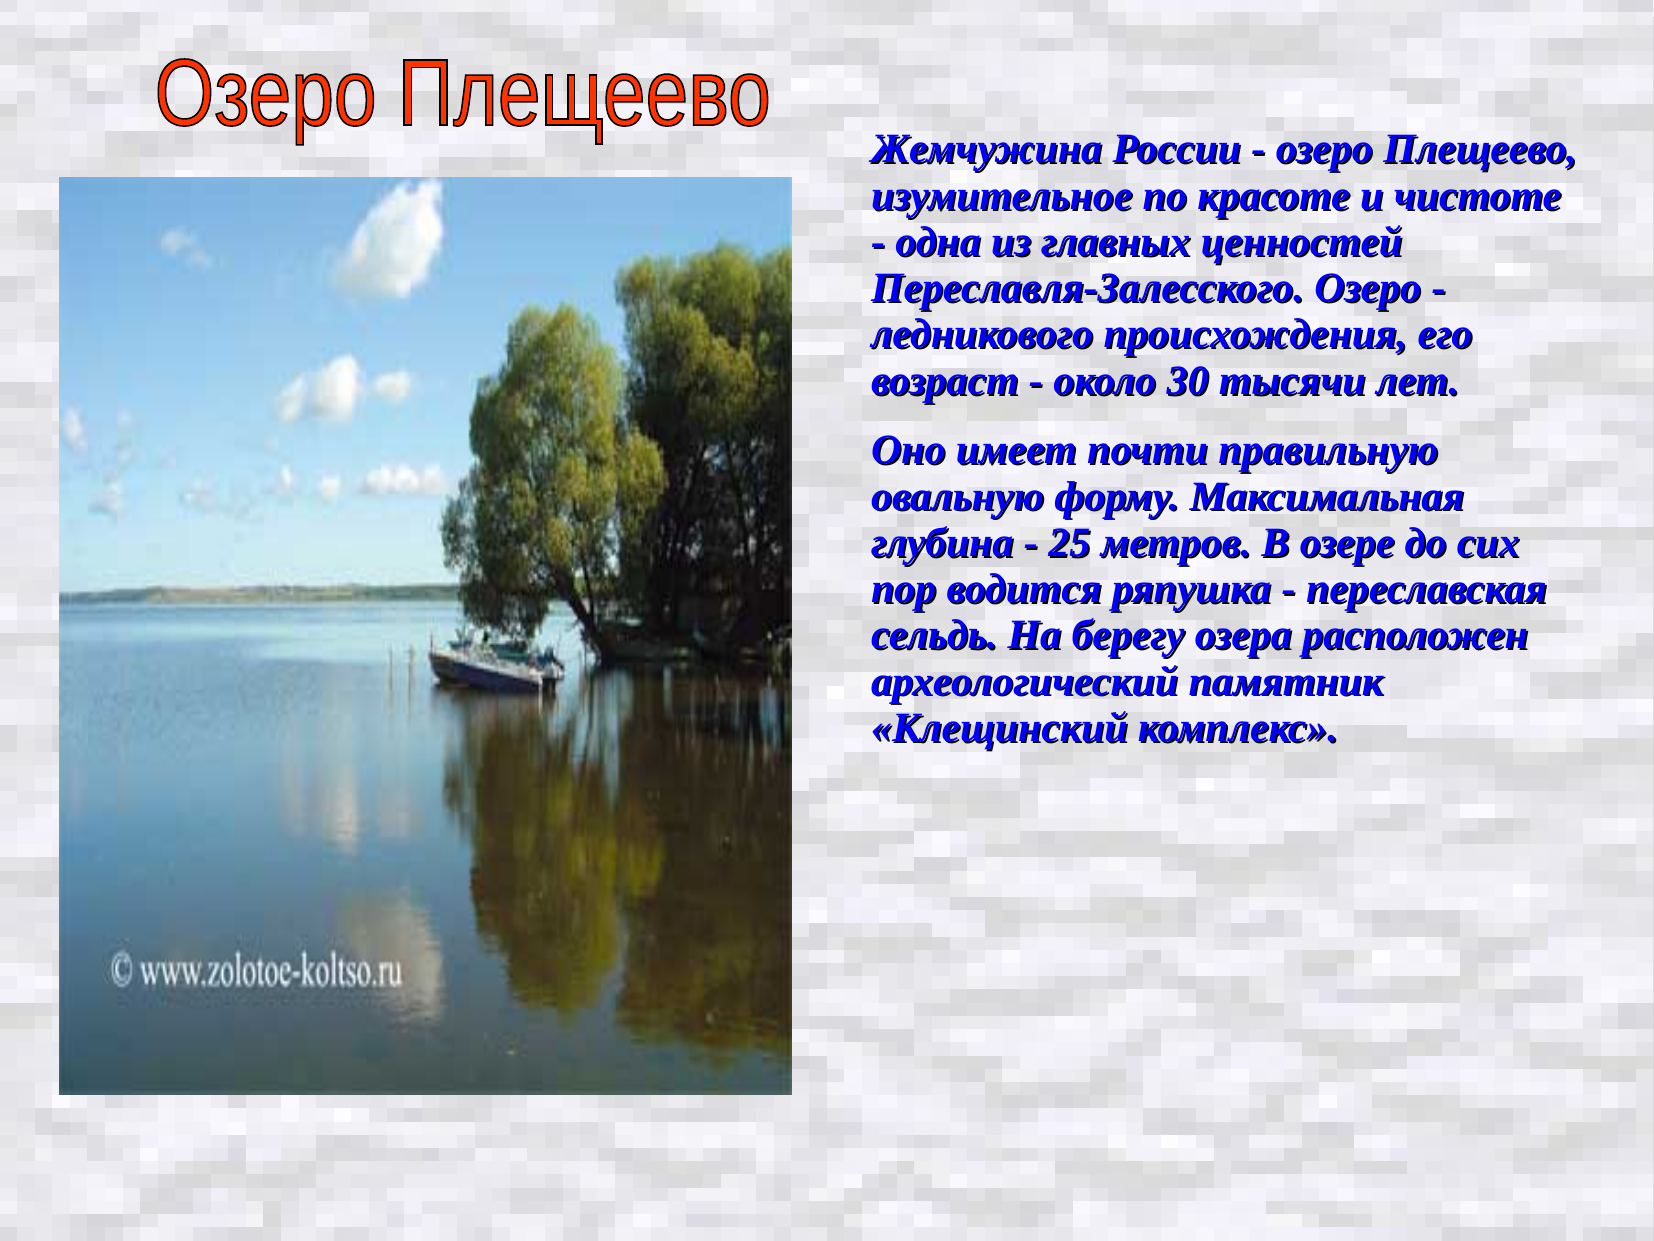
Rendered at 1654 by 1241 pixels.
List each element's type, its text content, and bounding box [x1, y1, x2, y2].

text_box Озеро Плещеево [158, 58, 211, 127]
text_box Озеро Плещеево [337, 74, 374, 127]
text_box Озеро Плещеево [251, 74, 288, 127]
text_box Озеро Плещеево [453, 75, 493, 127]
text_box Озеро Плещеево [501, 74, 538, 127]
text_box Озеро Плещеево [731, 74, 768, 127]
picture [0, 0, 1654, 1241]
text_box Жемчужина России - озеро Плещеево, изумительное по красоте и чистоте - одна из главных ценностей Переславля-Залесского. Озеро - ледникового происхождения, его возраст - около 30 тысячи лет. Оно имеет почти правильную овальную форму. Максимальная глубина - 25 метров. В озере до сих пор водится ряпушка - переславская сельдь. На берегу озера расположен археологический памятник «Клещинский комплекс». [856, 118, 1595, 828]
text_box Озеро Плещеево [648, 74, 685, 127]
text_box Озеро Плещеево [606, 74, 643, 127]
text_box Озеро Плещеево [216, 74, 247, 127]
text_box Озеро Плещеево [545, 75, 602, 145]
text_box Озеро Плещеево [693, 75, 726, 126]
text_box Озеро Плещеево [404, 59, 448, 126]
text_box Озеро Плещеево [296, 74, 331, 145]
